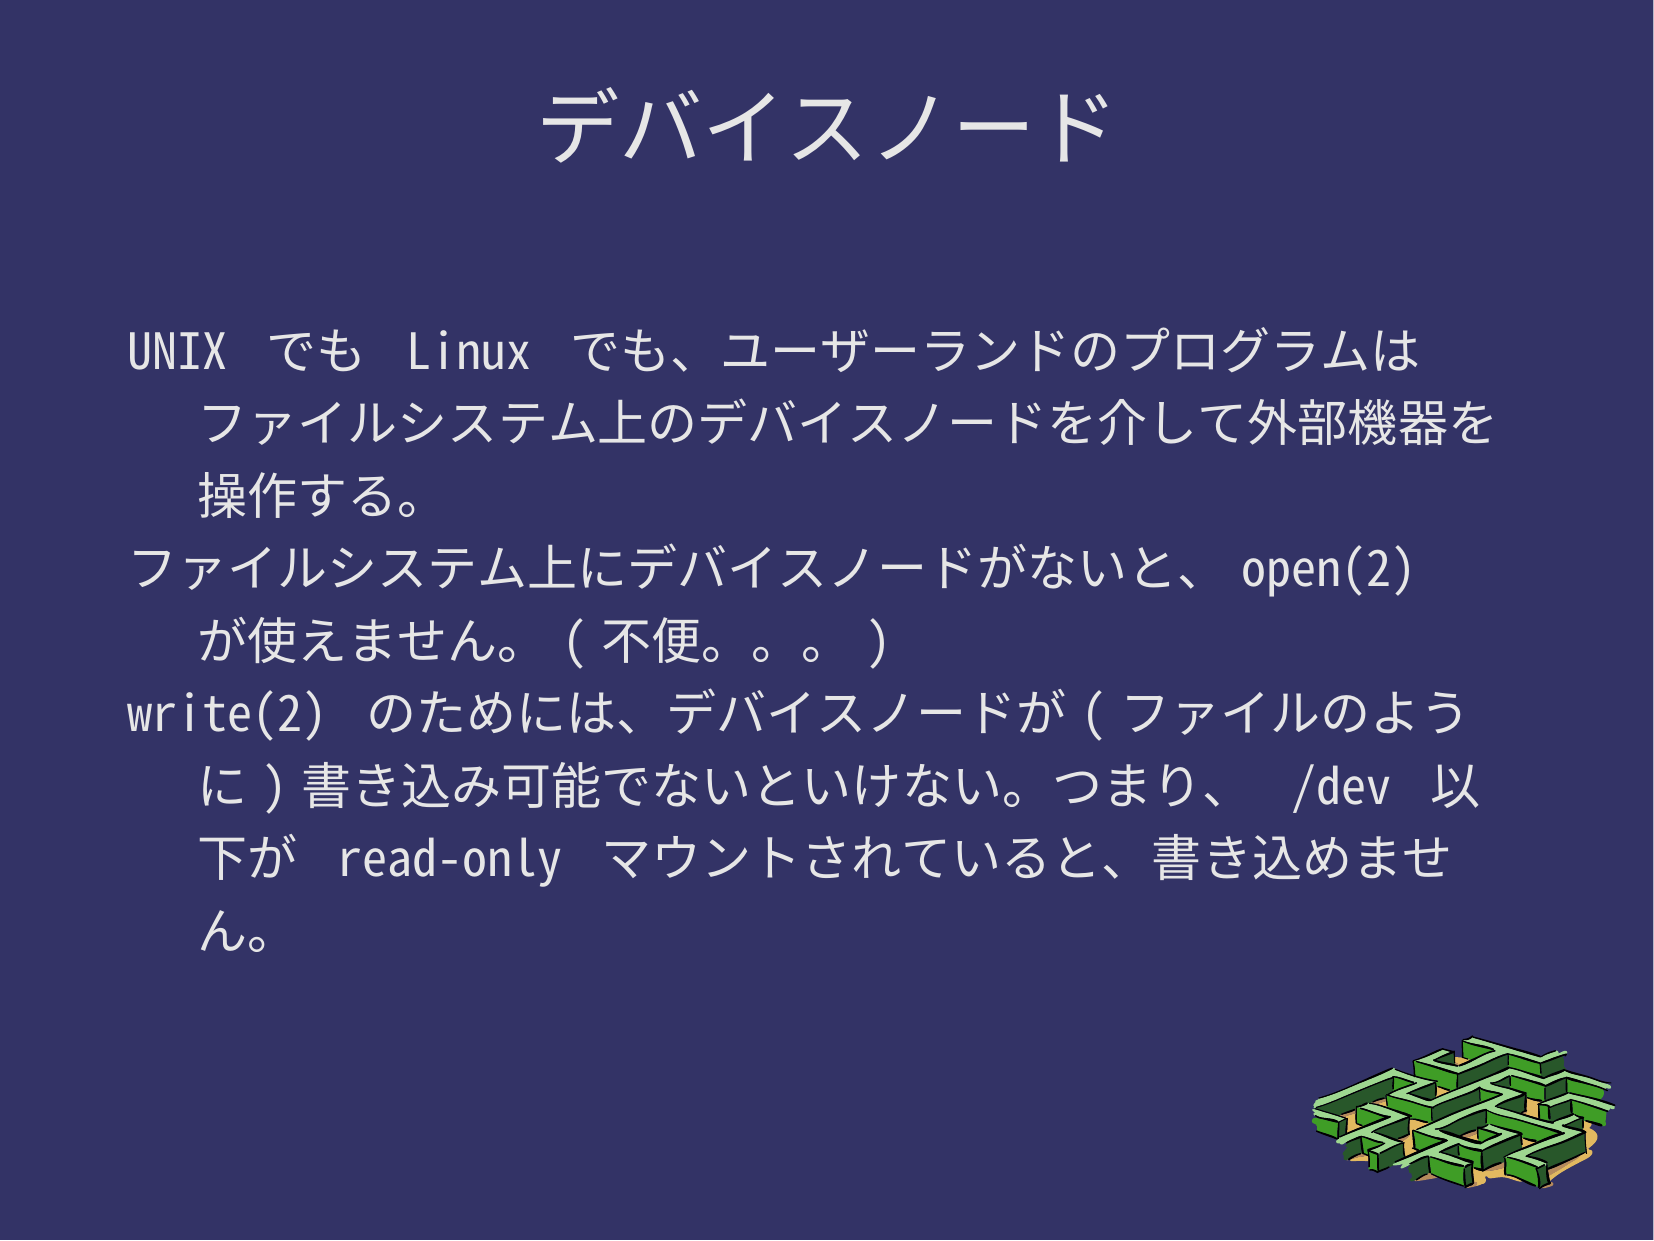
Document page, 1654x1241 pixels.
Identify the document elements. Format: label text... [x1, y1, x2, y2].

title デバイスノード [121, 19, 1534, 227]
list UNIX でも Linux でも、ユーザーランドのプログラムはファイルシステム上のデバイスノードを介して外部機器を操作する。 ファイルシステム上にデバイスノードがないと、open(2) が使えません。(不便。。。) write(2) のためには、デバイスノードが(ファイルのように)書き込み可能でないといけない。つまり、 /dev 以下が read-only マウントされていると、書き込めません。 [115, 311, 1506, 811]
